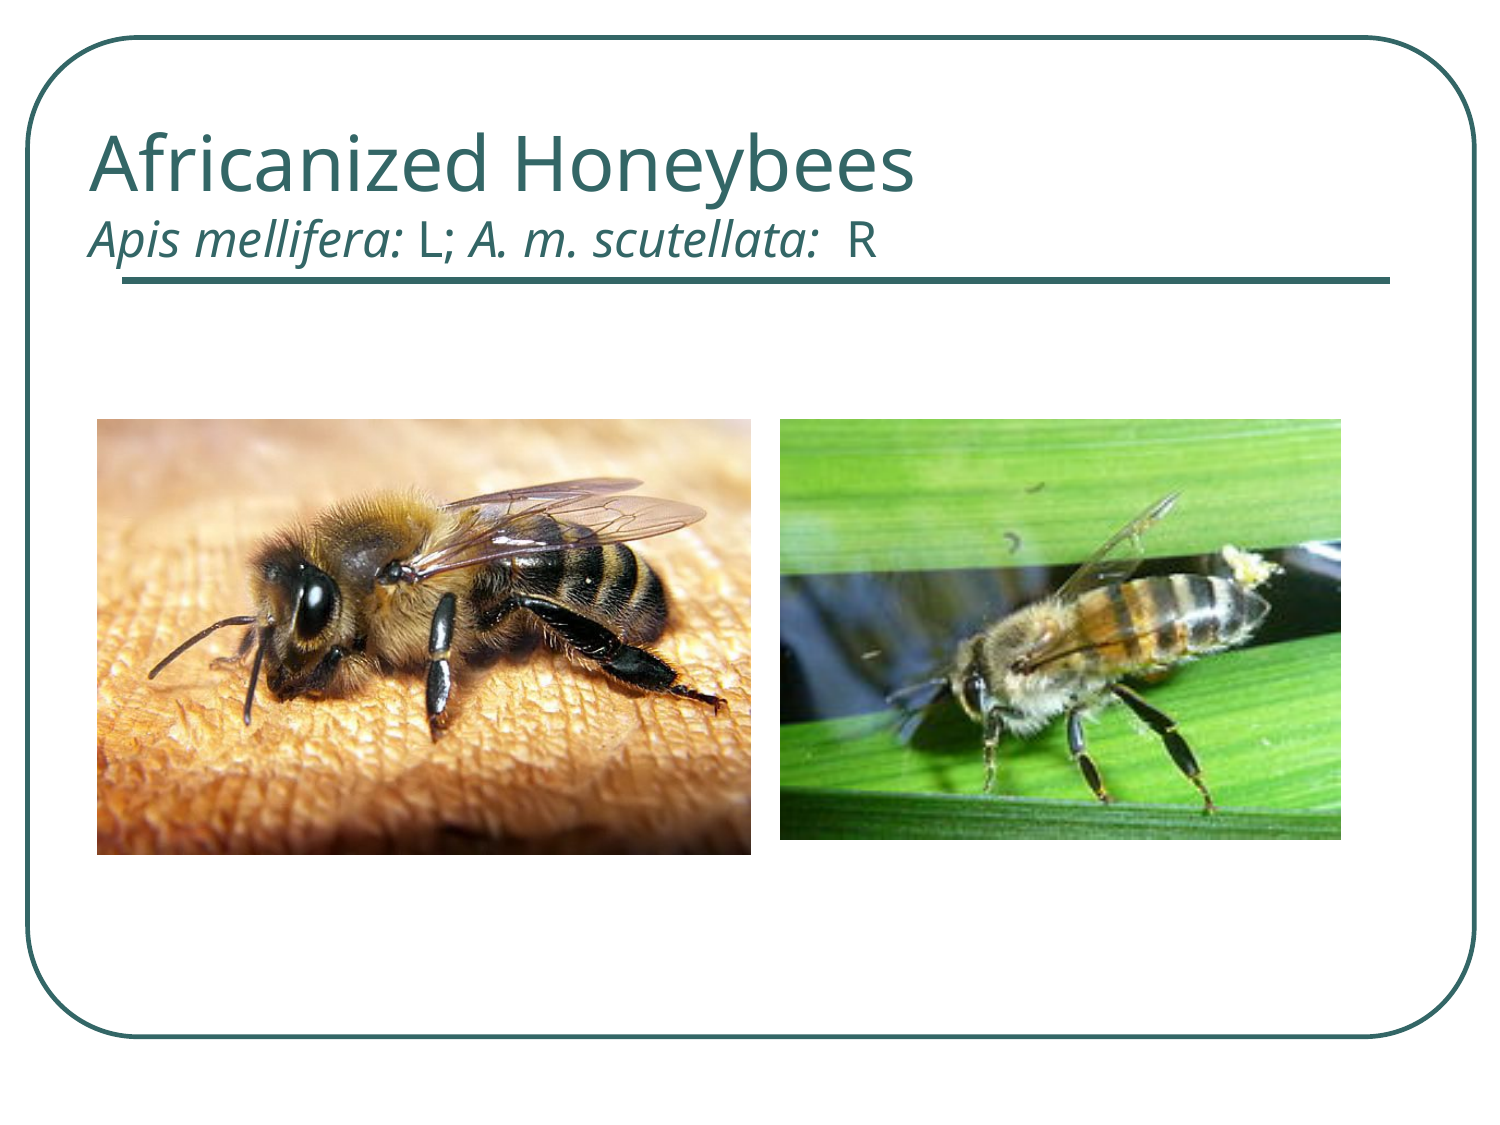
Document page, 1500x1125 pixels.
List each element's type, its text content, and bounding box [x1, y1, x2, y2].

picture [97, 419, 751, 856]
title Africanized Honeybees Apis mellifera: L; A. m. scutellata: R [74, 87, 1388, 275]
picture [780, 419, 1341, 841]
